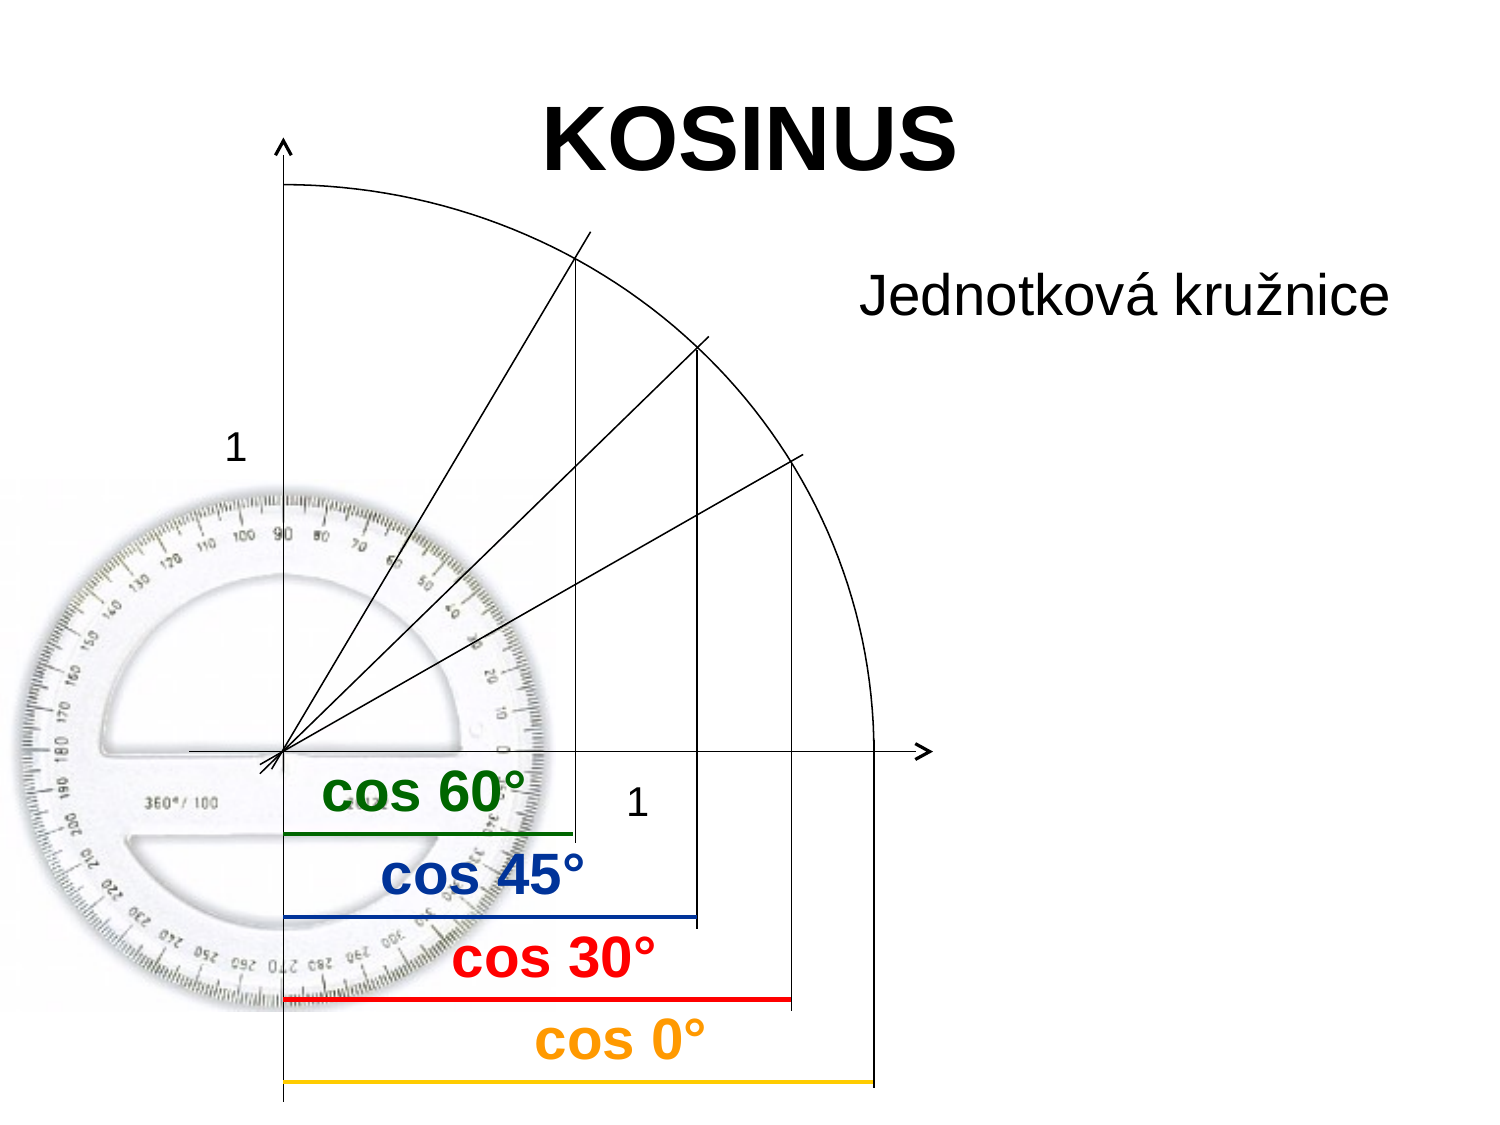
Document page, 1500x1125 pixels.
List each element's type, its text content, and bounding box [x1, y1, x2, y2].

picture [284, 752, 556, 832]
list Jednotková kružnice [844, 255, 1461, 367]
picture [293, 488, 556, 744]
picture [284, 919, 436, 997]
picture [284, 479, 442, 745]
text_box 1 [224, 420, 260, 480]
title KOSINUS [284, 186, 517, 233]
picture [0, 479, 283, 1012]
text_box cos 30° [436, 919, 674, 997]
text_box cos 45° [366, 834, 626, 915]
picture [284, 836, 366, 915]
picture [288, 597, 556, 751]
text_box cos 60° [307, 751, 544, 823]
picture [284, 1002, 519, 1012]
title KOSINUS [75, 45, 1426, 233]
text_box 1 [626, 775, 662, 835]
text_box cos 0° [519, 1002, 756, 1083]
picture [289, 479, 556, 743]
